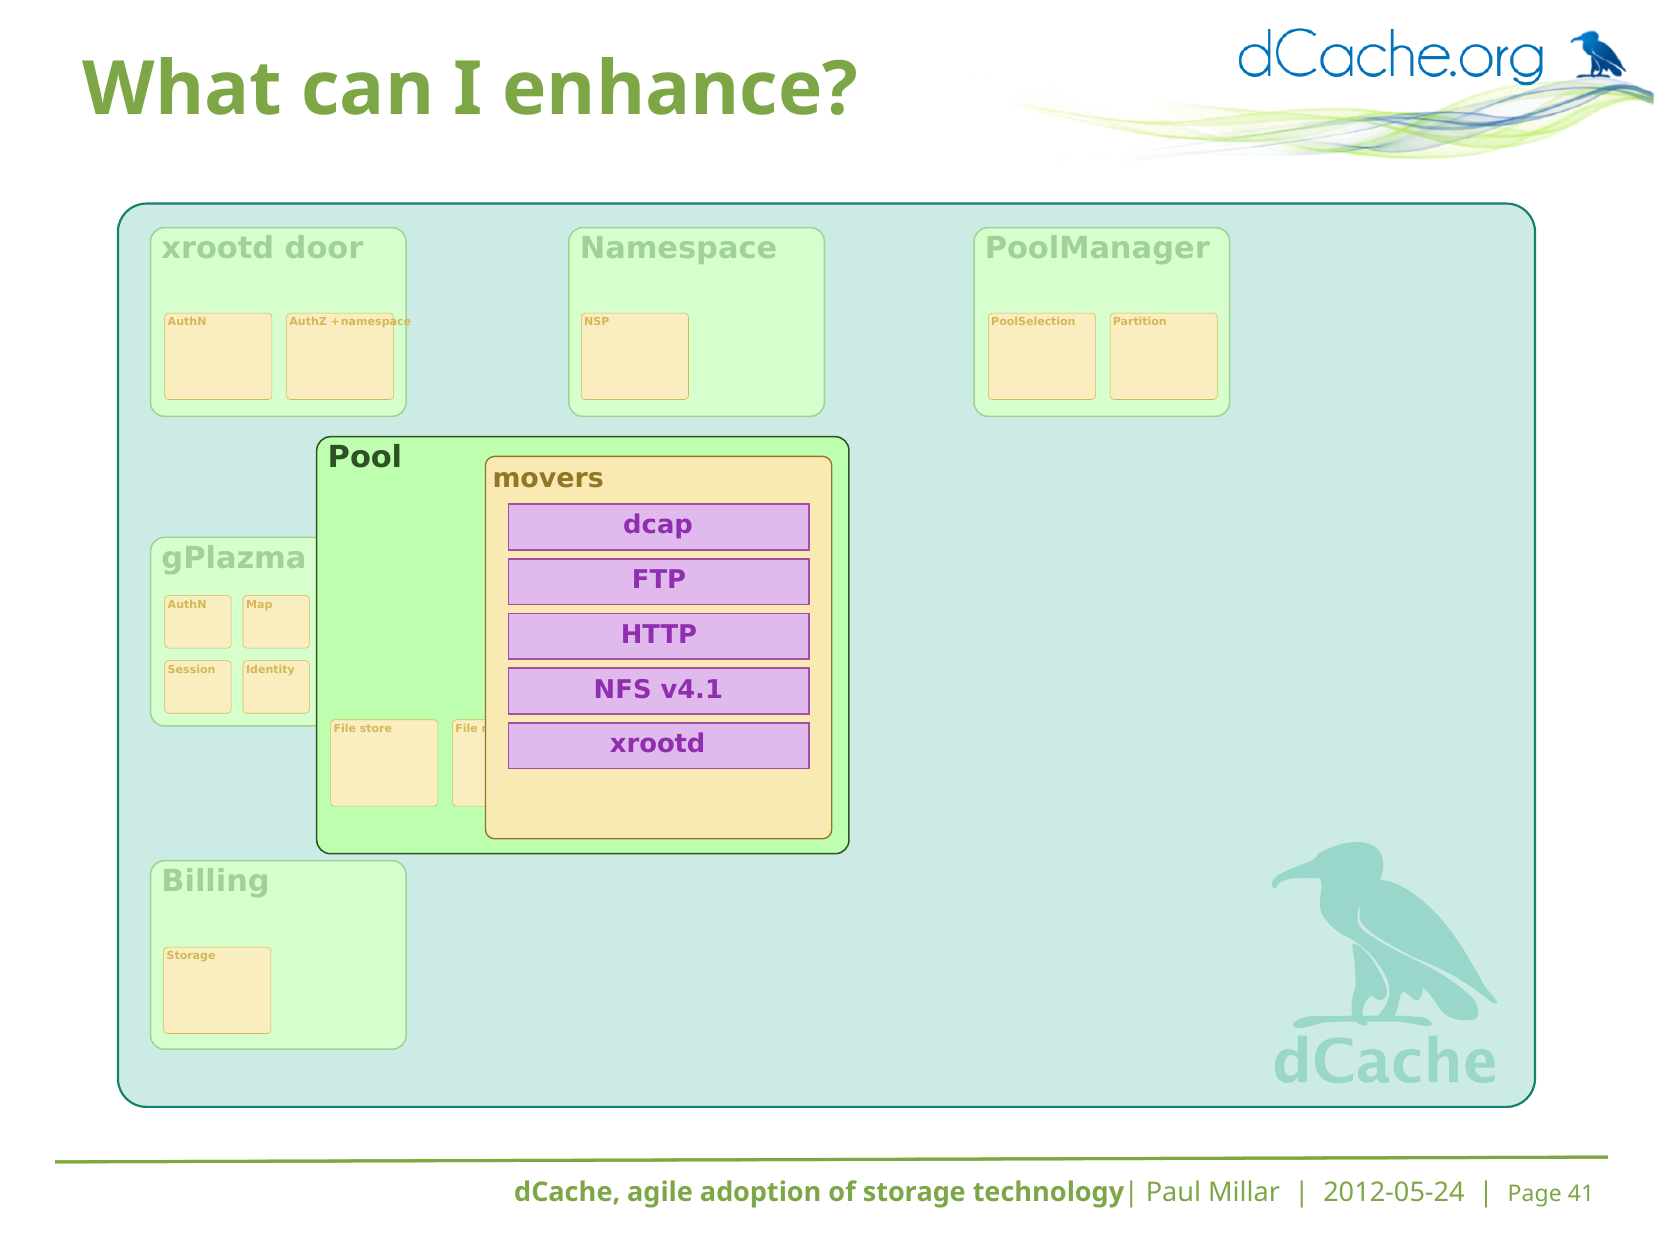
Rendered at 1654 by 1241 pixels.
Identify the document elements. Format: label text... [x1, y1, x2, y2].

picture [115, 201, 1538, 1110]
title What can I enhance? [82, 37, 1605, 134]
picture [956, 16, 1654, 169]
